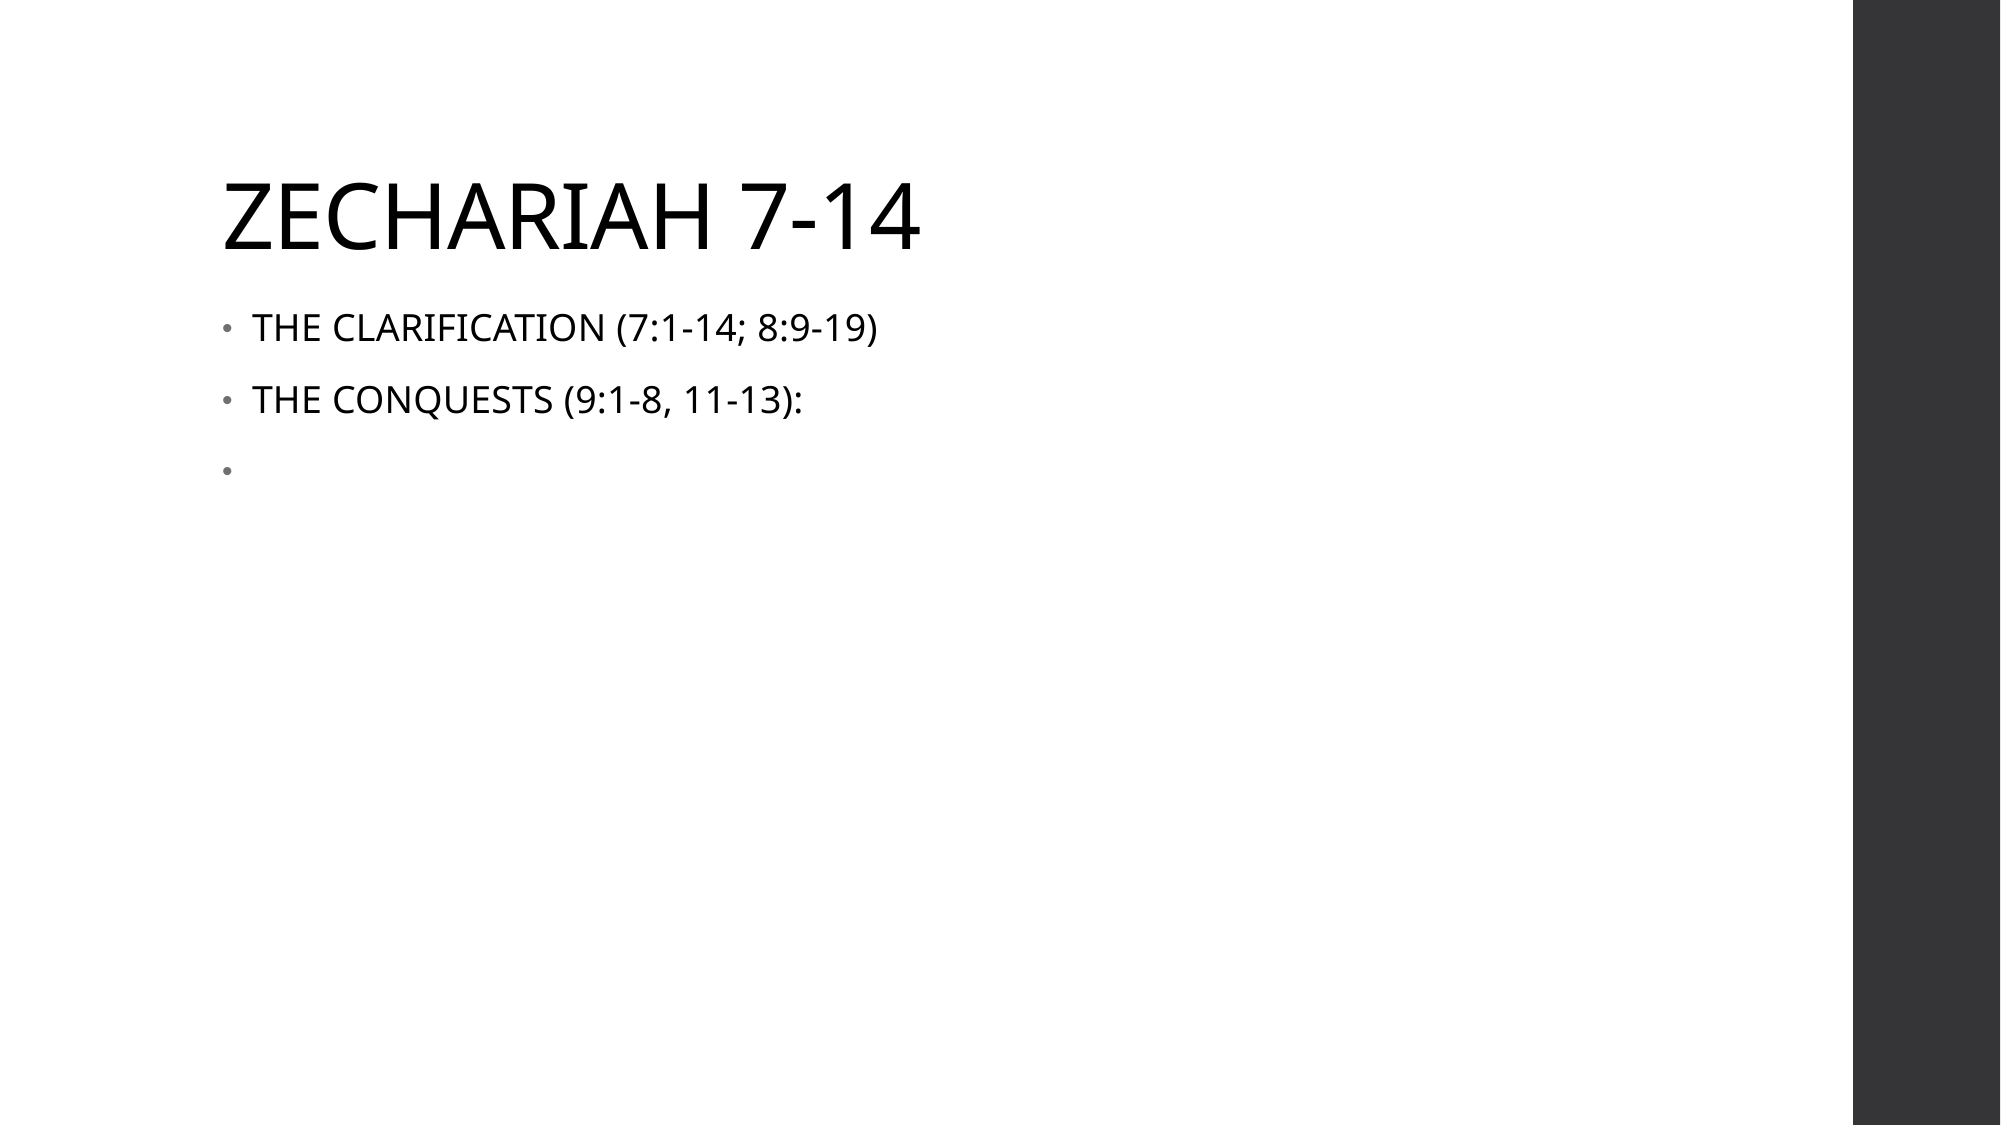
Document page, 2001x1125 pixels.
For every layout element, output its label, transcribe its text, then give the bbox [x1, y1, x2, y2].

title ZECHARIAH 7-14 [206, 60, 1797, 278]
list THE CLARIFICATION (7:1-14; 8:9-19) THE CONQUESTS (9:1-8, 11-13): [206, 299, 1617, 1014]
